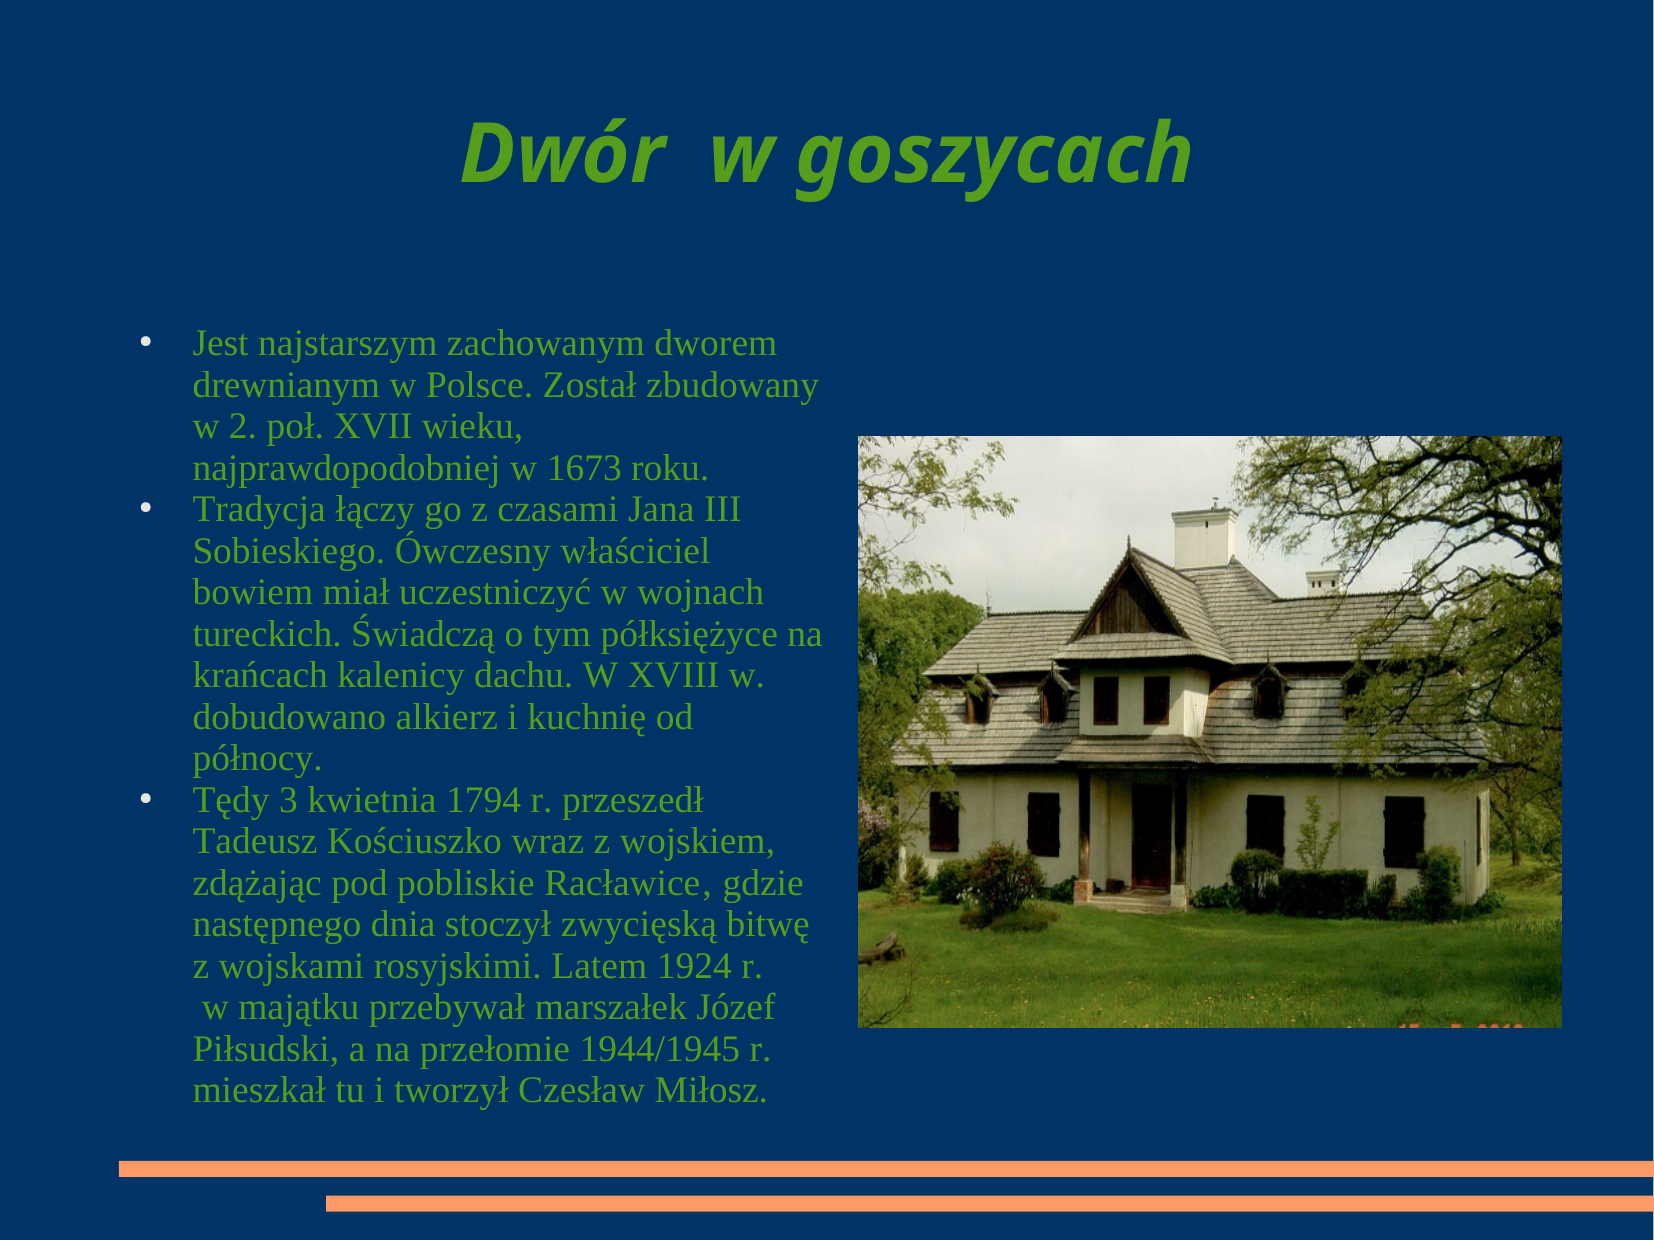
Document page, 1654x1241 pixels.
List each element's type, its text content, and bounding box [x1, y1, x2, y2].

title Dwór w goszycach [121, 46, 1534, 254]
list Jest najstarszym zachowanym dworem drewnianym w Polsce. Został zbudowany w 2. poł. XVII wieku, najprawdopodobniej w 1673 roku. Tradycja łączy go z czasami Jana III Sobieskiego. Ówczesny właściciel bowiem miał uczestniczyć w wojnach tureckich. Świadczą o tym półksiężyce na krańcach kalenicy dachu. W XVIII w. dobudowano alkierz i kuchnię od północy. Tędy 3 kwietnia 1794 r. przeszedł Tadeusz Kościuszko wraz z wojskiem, zdążając pod pobliskie Racławice‚ gdzie następnego dnia stoczył zwycięską bitwę z wojskami rosyjskimi. Latem 1924 r. w majątku przebywał marszałek Józef Piłsudski, a na przełomie 1944/1945 r. mieszkał tu i tworzył Czesław Miłosz. [121, 322, 824, 1132]
picture [858, 436, 1562, 1028]
